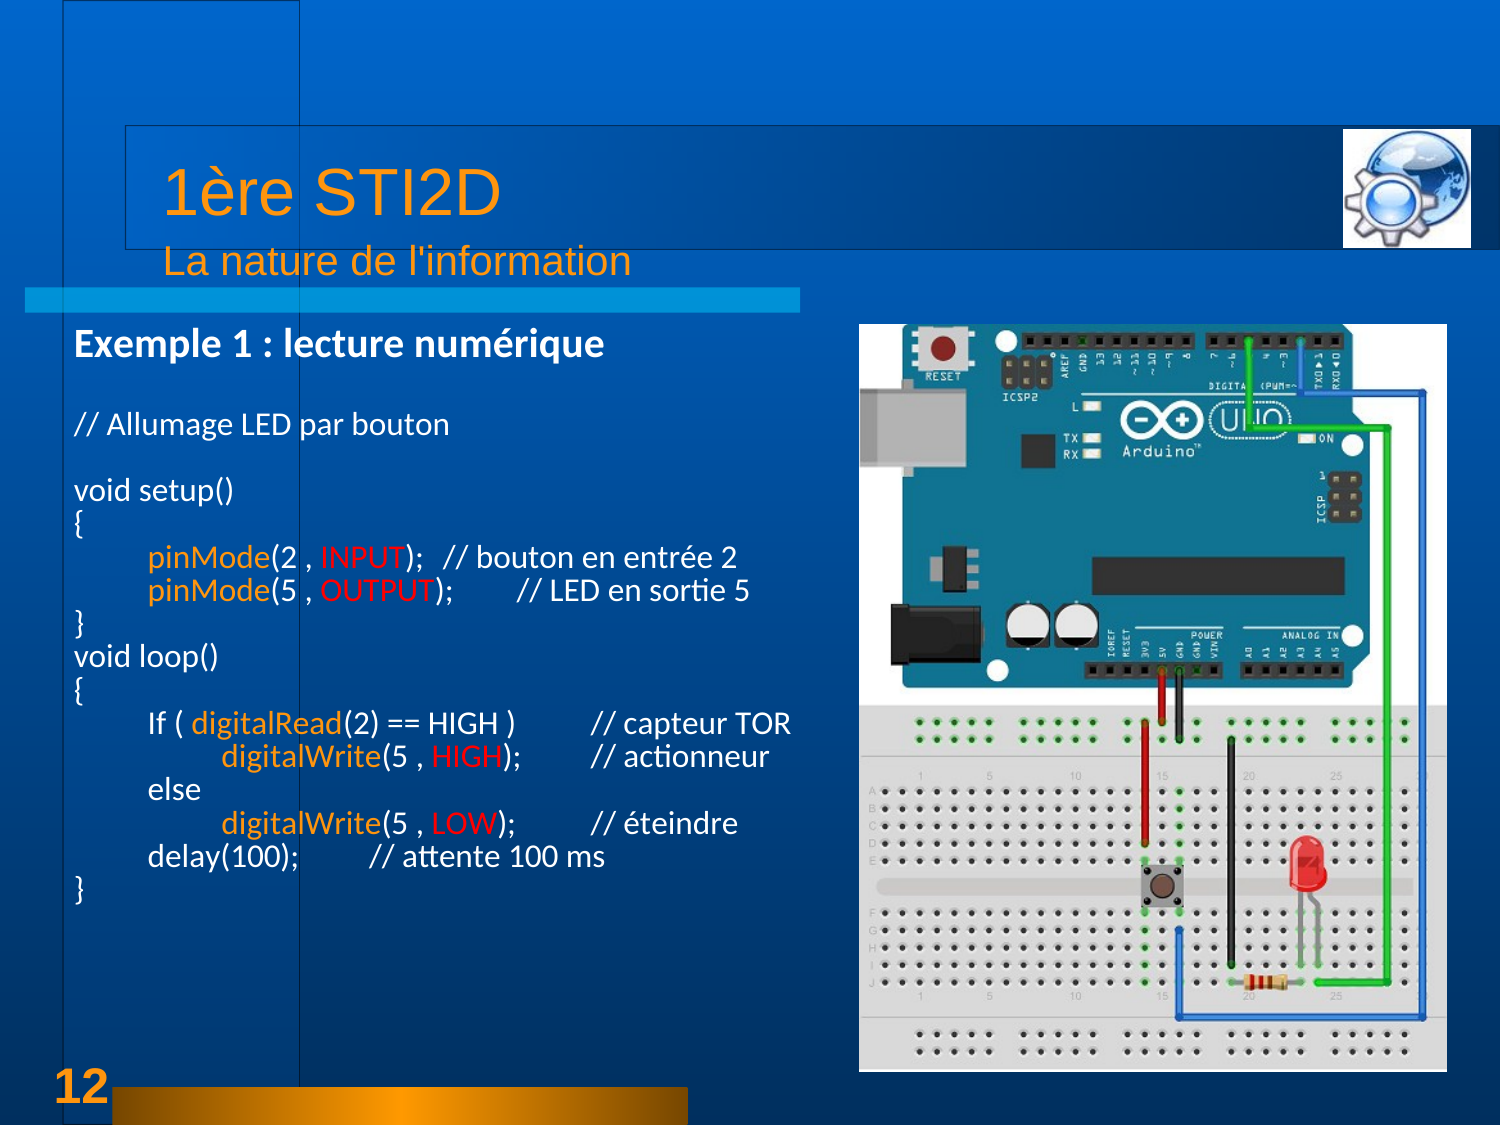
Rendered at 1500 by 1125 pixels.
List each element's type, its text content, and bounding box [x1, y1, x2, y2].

picture [1343, 129, 1471, 248]
picture [859, 324, 1447, 1072]
text_box Exemple 1 : lecture numérique // Allumage LED par bouton void setup() { pinMode(2 , INPUT); // bouton en entrée 2 pinMode(5 , OUTPUT); // LED en sortie 5 } void loop() { If ( digitalRead(2) == HIGH ) // capteur TOR digitalWrite(5 , HIGH); // actionneur else digitalWrite(5 , LOW); // éteindre delay(100); // attente 100 ms } [59, 319, 827, 1048]
